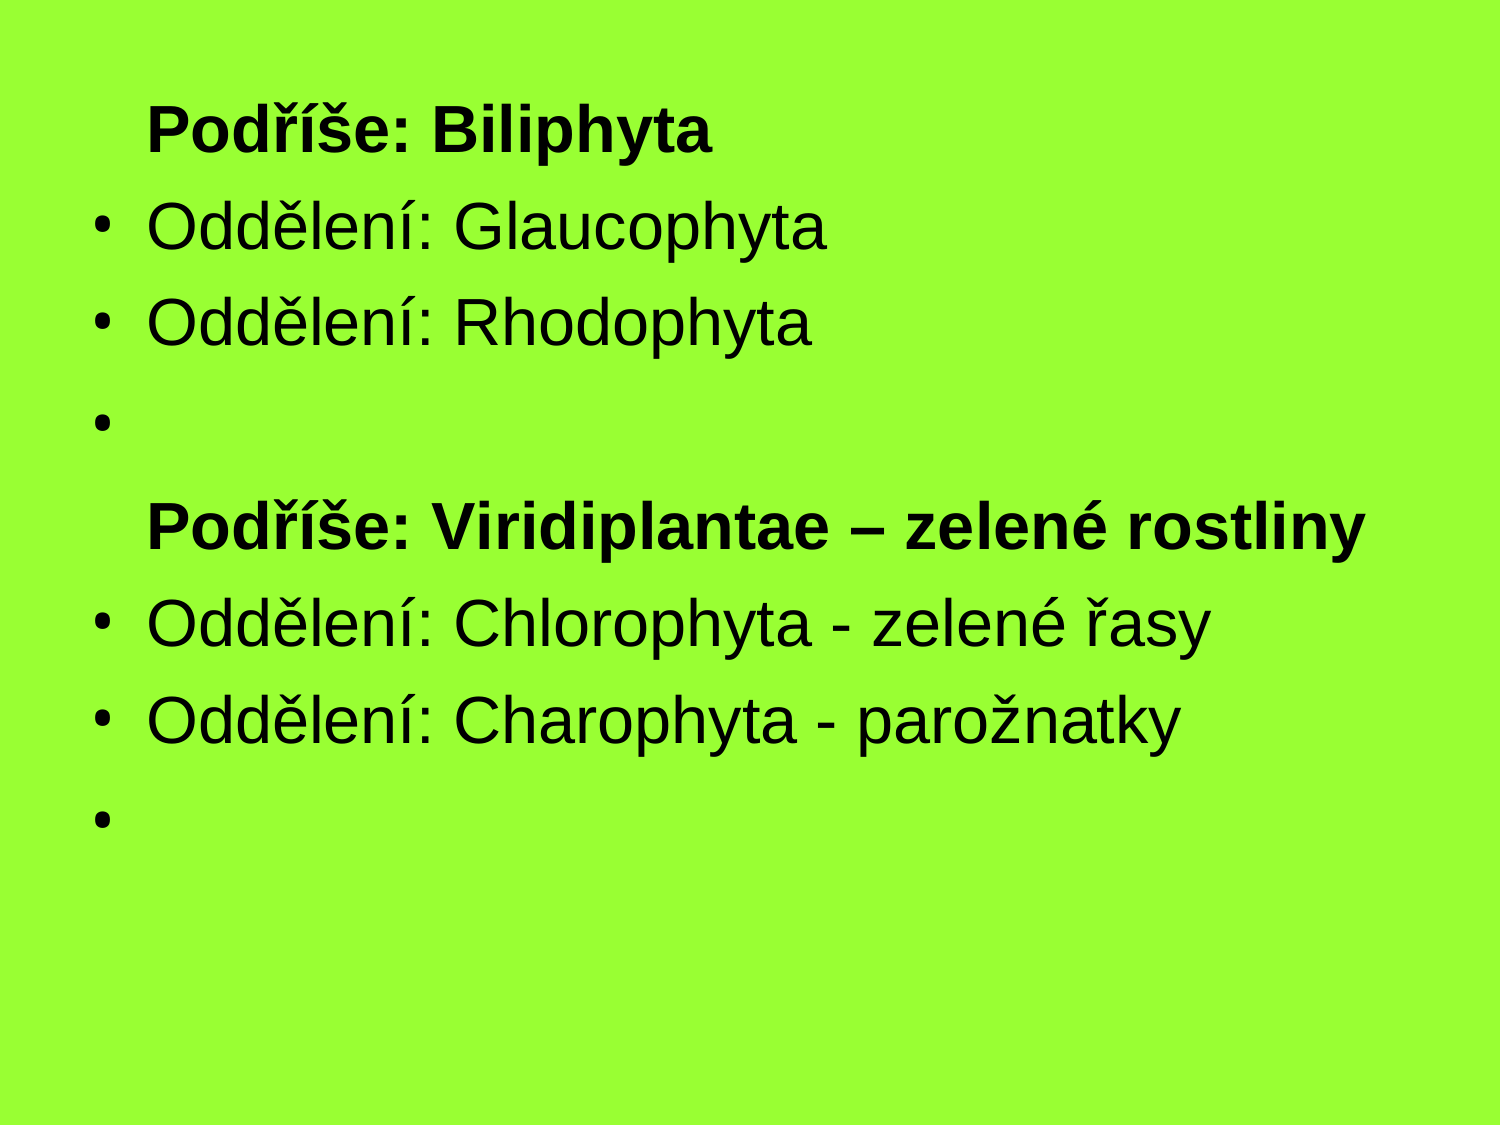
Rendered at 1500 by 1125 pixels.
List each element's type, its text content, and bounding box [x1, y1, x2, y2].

list Podříše: Biliphyta Oddělení: Glaucophyta Oddělení: Rhodophyta Podříše: Viridiplantae – zelené rostliny Oddělení: Chlorophyta - zelené řasy Oddělení: Charophyta - parožnatky [75, 78, 1426, 1005]
